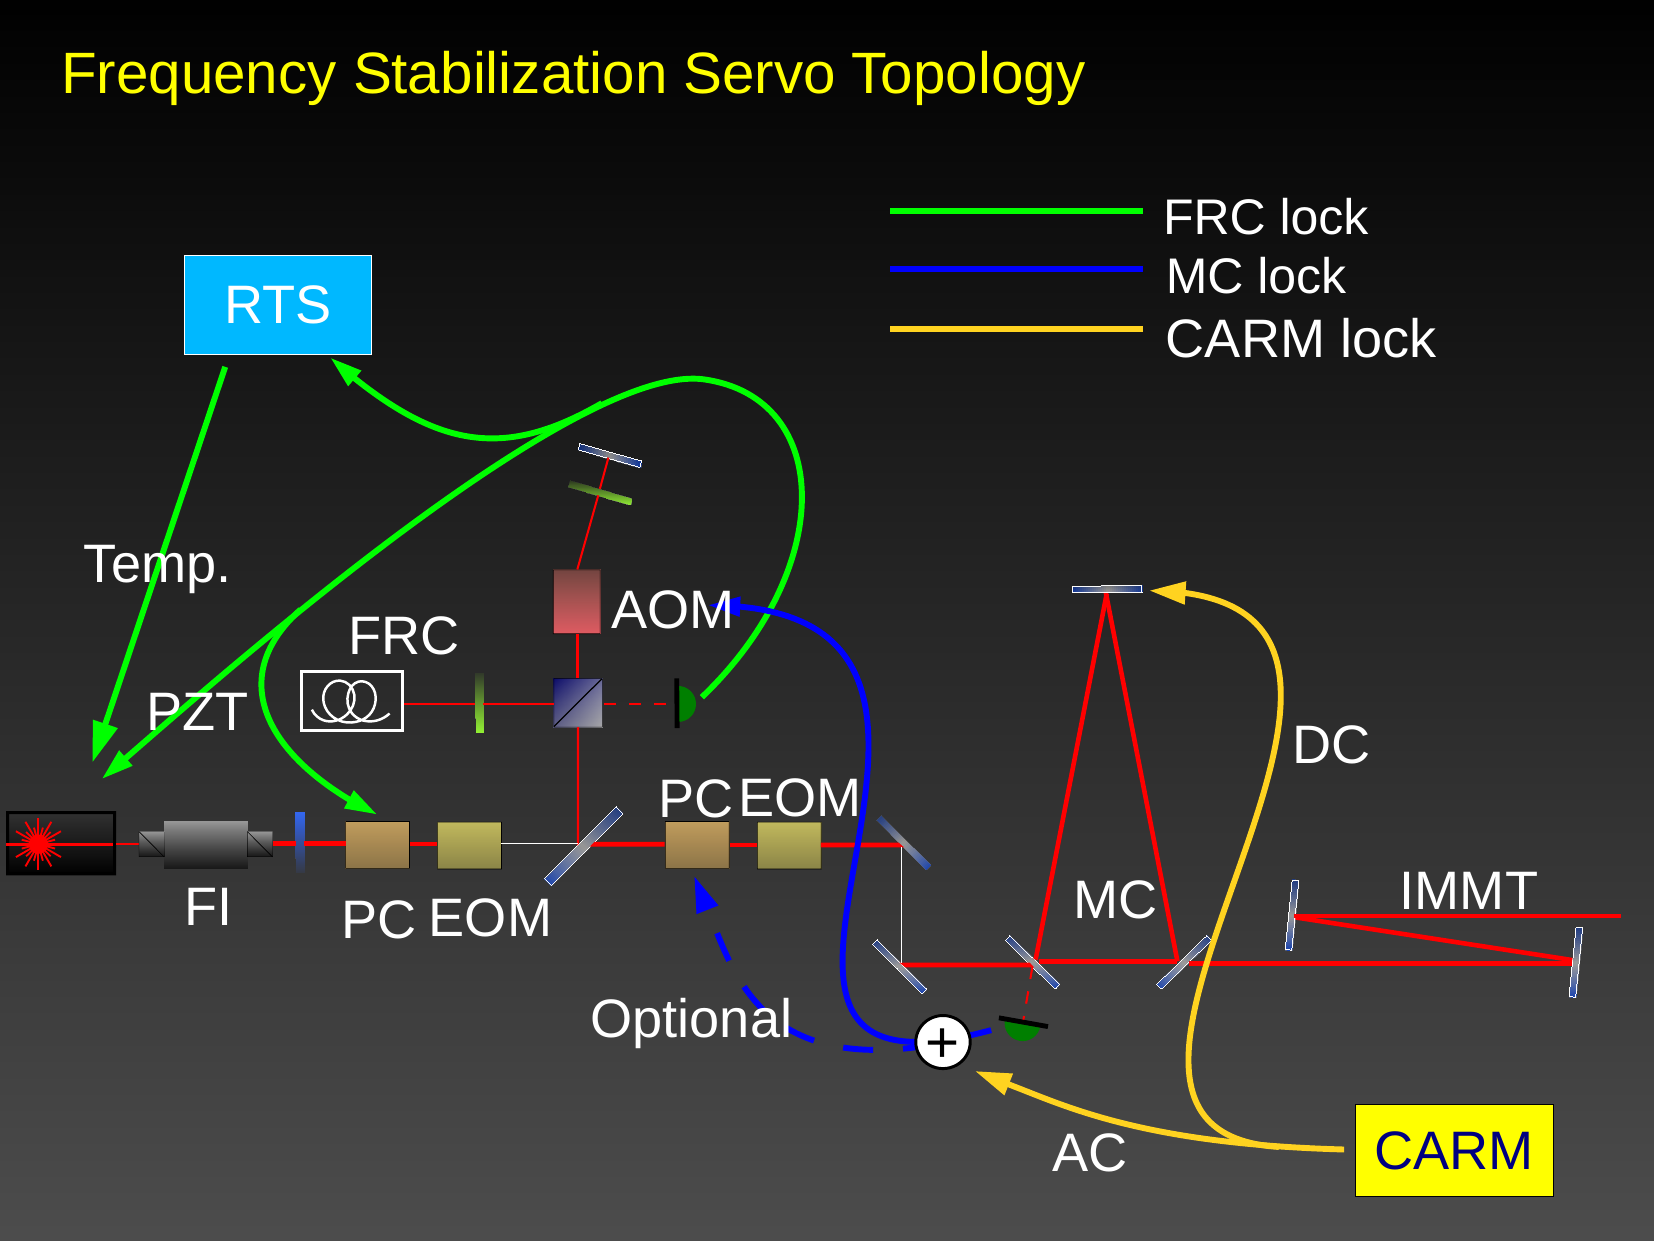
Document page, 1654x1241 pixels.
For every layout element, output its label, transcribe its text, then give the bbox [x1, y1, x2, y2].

text_box [553, 569, 601, 634]
text_box CARM lock [1151, 300, 1652, 377]
text_box Optional [572, 977, 811, 1060]
text_box + [915, 1015, 971, 1069]
text_box PC [643, 761, 749, 837]
text_box Temp. [68, 525, 247, 602]
text_box EOM [414, 880, 568, 956]
text_box DC [1274, 704, 1389, 786]
text_box [1285, 880, 1299, 951]
text_box PC [326, 881, 432, 958]
text_box [872, 935, 1060, 994]
text_box [140, 821, 271, 869]
text_box [998, 1015, 1049, 1042]
text_box [1072, 585, 1143, 593]
text_box IMMT [1385, 853, 1554, 929]
text_box [544, 680, 730, 880]
text_box CARM [1355, 1104, 1554, 1197]
text_box FRC lock [1148, 182, 1624, 254]
text_box Frequency Stabilization Servo Topology [46, 33, 1102, 114]
text_box [295, 812, 305, 873]
text_box [674, 678, 697, 729]
text_box [1569, 927, 1583, 998]
text_box FI [169, 869, 248, 945]
text_box AOM [596, 571, 751, 648]
text_box [578, 443, 642, 468]
text_box [757, 836, 855, 869]
text_box MC lock [1151, 240, 1654, 312]
text_box EOM [723, 759, 877, 836]
text_box [861, 791, 931, 870]
text_box [553, 678, 600, 725]
text_box FRC [333, 597, 476, 674]
text_box [139, 834, 162, 857]
text_box PZT [131, 673, 265, 750]
text_box [437, 822, 502, 869]
text_box [249, 780, 273, 856]
text_box [475, 673, 484, 733]
text_box [1156, 935, 1211, 989]
text_box RTS [184, 255, 372, 355]
text_box [345, 821, 410, 869]
text_box [568, 480, 632, 505]
text_box [7, 774, 115, 874]
text_box MC [1058, 862, 1173, 938]
text_box AC [1034, 1111, 1146, 1194]
